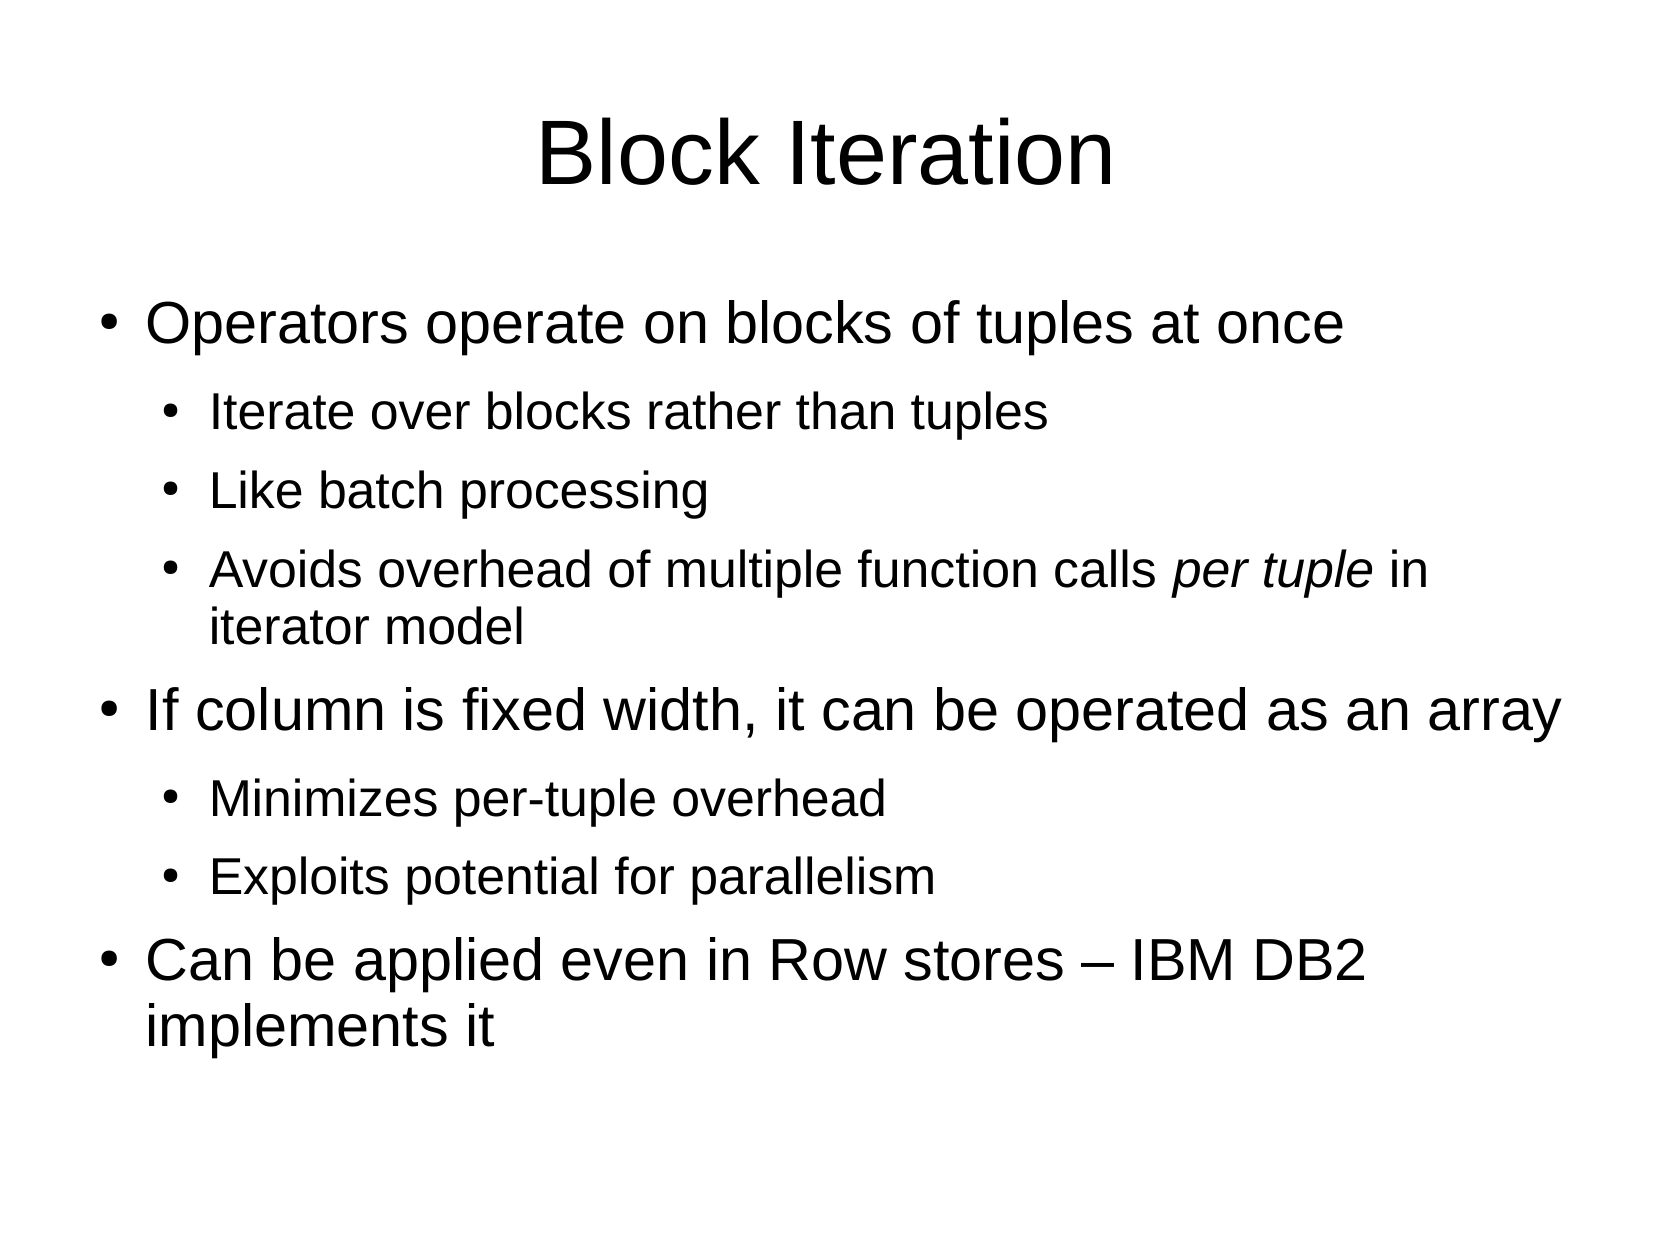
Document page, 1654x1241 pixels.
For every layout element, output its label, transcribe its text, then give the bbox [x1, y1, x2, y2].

title Block Iteration [82, 56, 1571, 250]
list Operators operate on blocks of tuples at once Iterate over blocks rather than tuples Like batch processing Avoids overhead of multiple function calls per tuple in iterator model If column is fixed width, it can be operated as an array Minimizes per-tuple overhead Exploits potential for parallelism Can be applied even in Row stores – IBM DB2 implements it [82, 290, 1571, 1109]
